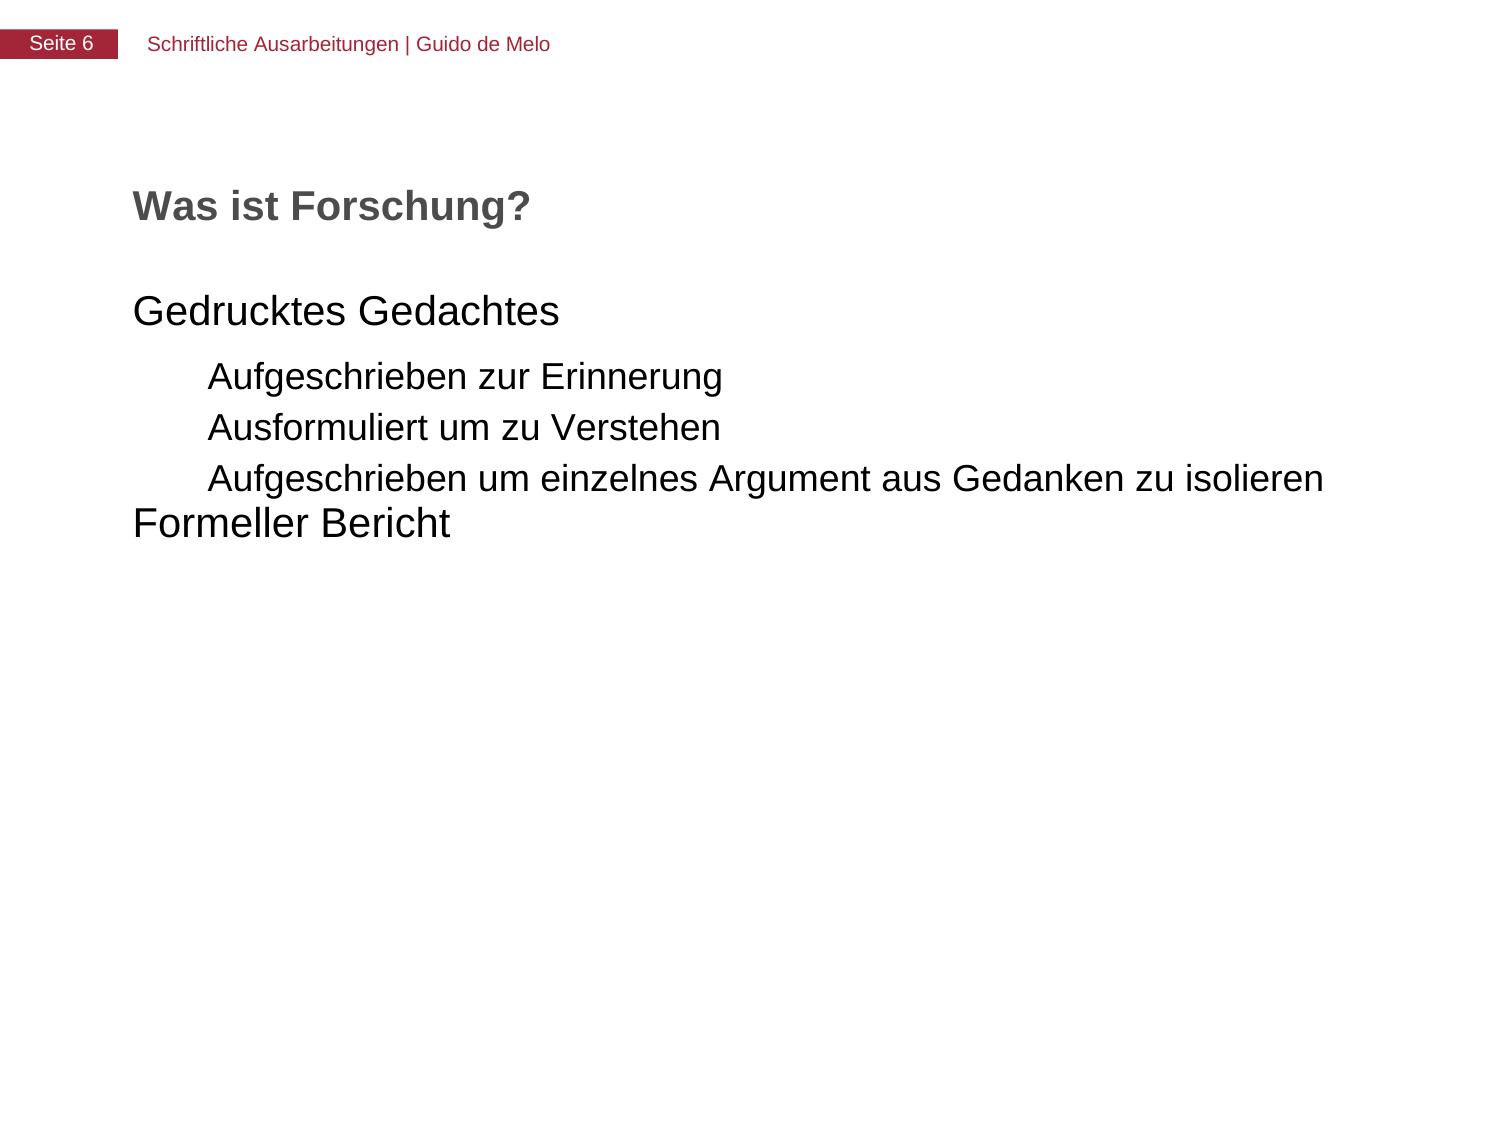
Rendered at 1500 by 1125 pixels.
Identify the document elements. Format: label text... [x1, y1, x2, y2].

title Was ist Forschung? [132, 149, 1413, 258]
list Gedrucktes Gedachtes Aufgeschrieben zur Erinnerung Ausformuliert um zu Verstehen Aufgeschrieben um einzelnes Argument aus Gedanken zu isolieren Formeller Bericht [132, 287, 1371, 888]
